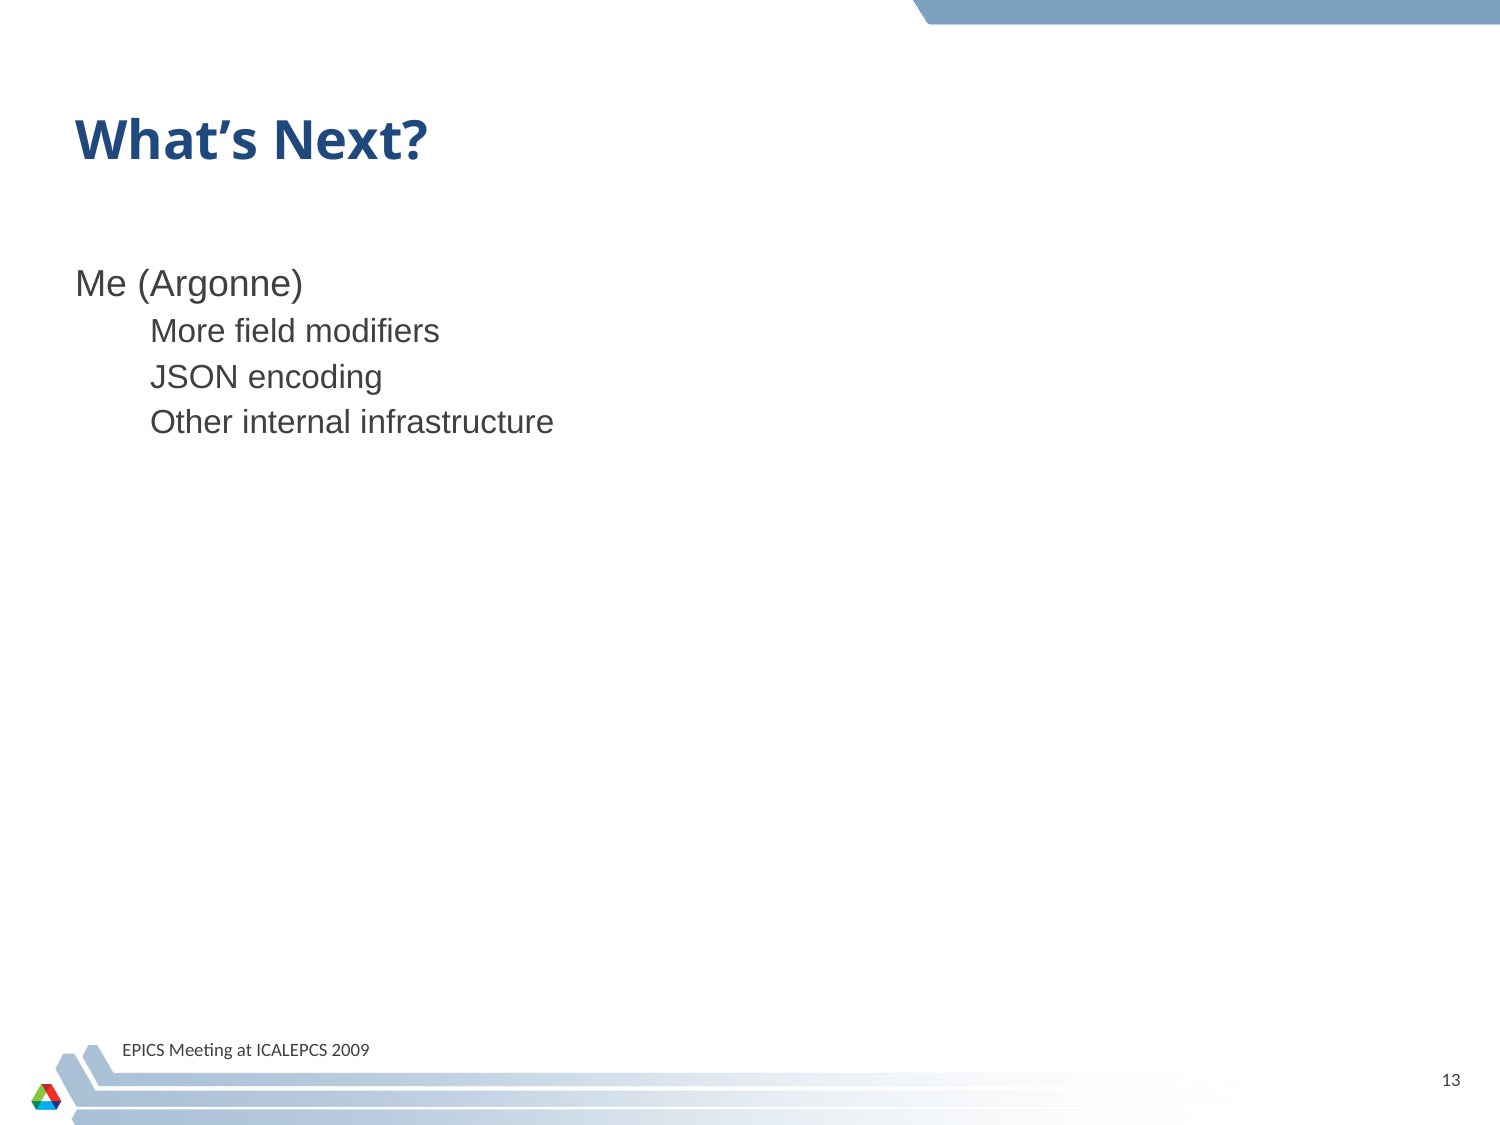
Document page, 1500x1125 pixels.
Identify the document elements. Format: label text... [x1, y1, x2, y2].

picture [0, 0, 1500, 26]
title What’s Next? [75, 52, 1426, 226]
picture [0, 1037, 1500, 1125]
list Me (Argonne) More field modifiers JSON encoding Other internal infrastructure [75, 262, 1426, 991]
